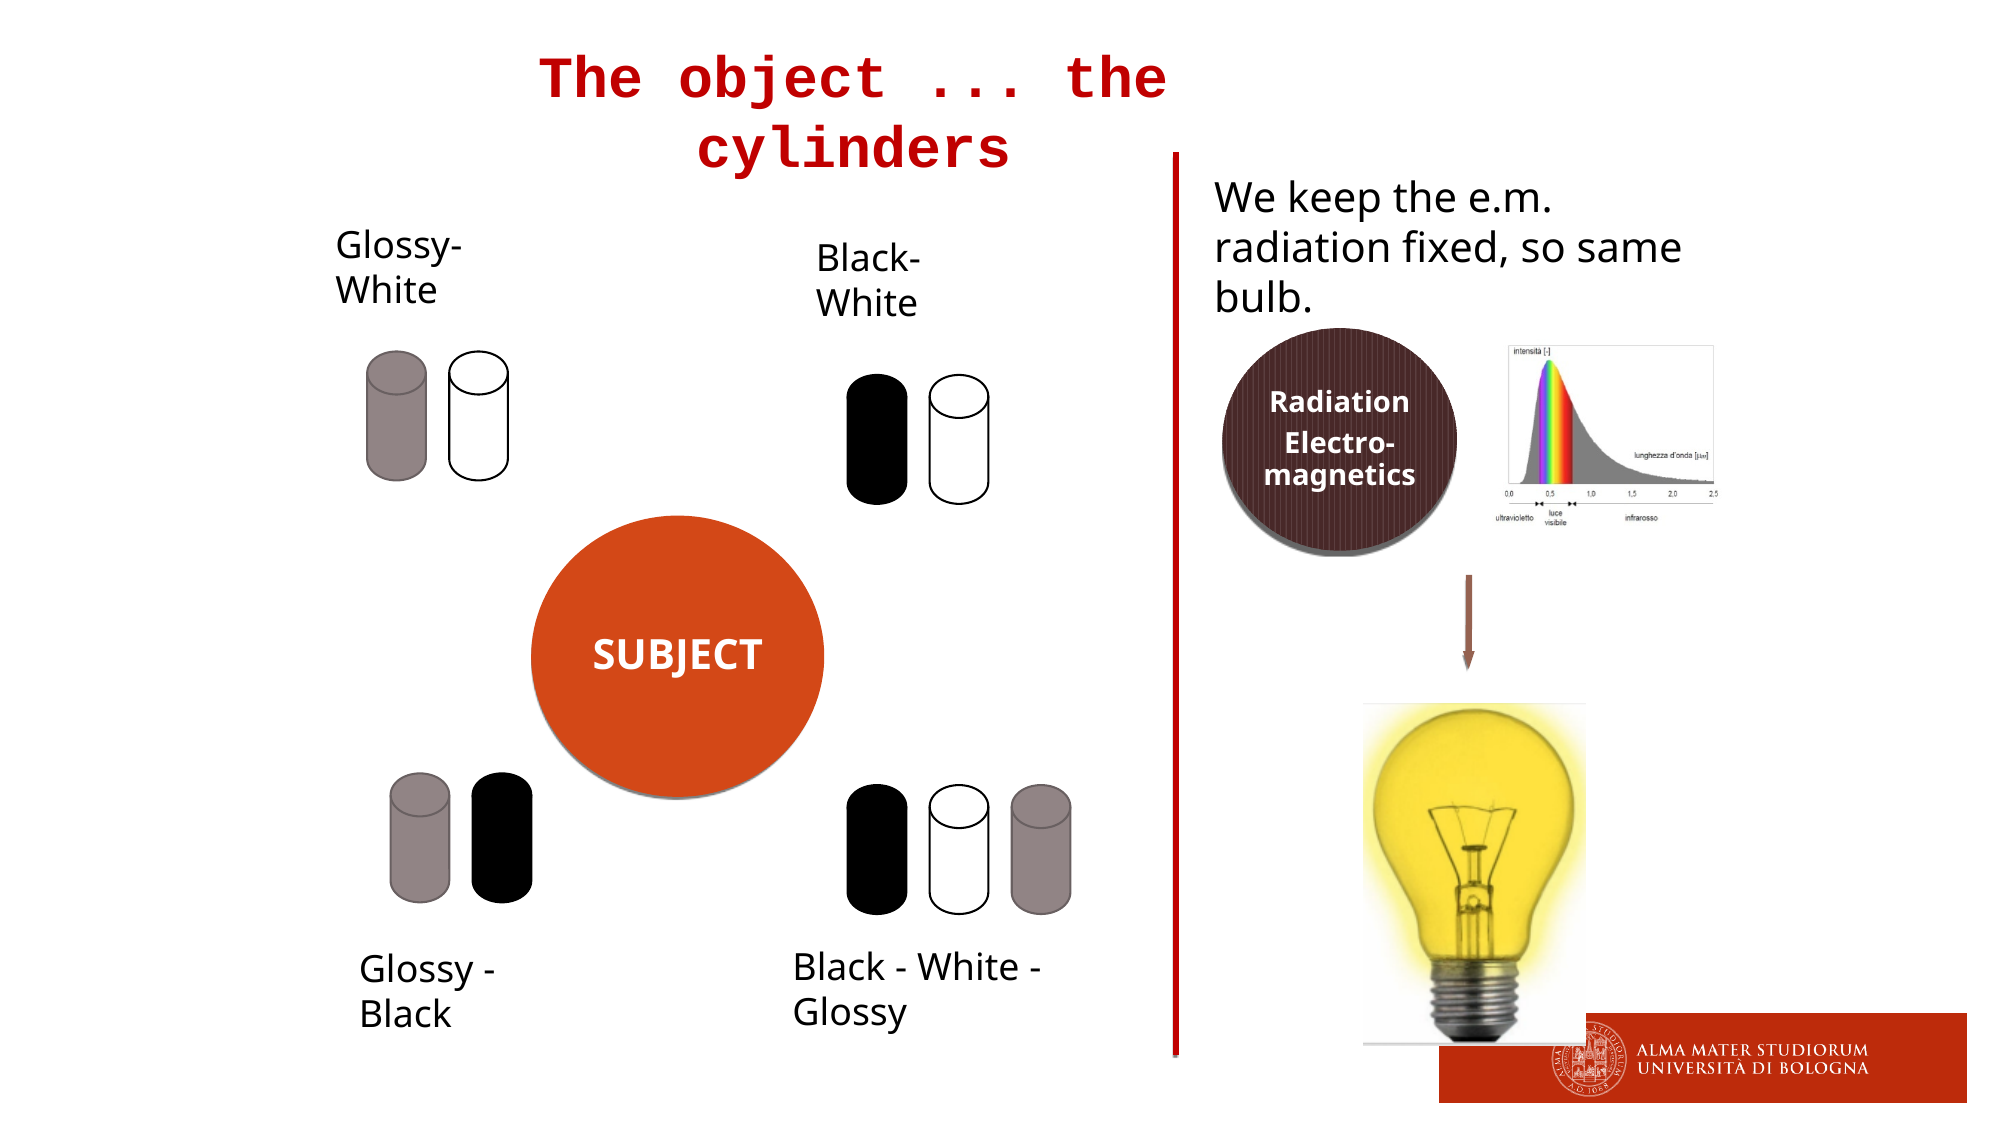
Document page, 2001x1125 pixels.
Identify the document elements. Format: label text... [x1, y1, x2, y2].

picture [1363, 703, 1586, 1046]
picture [1492, 339, 1722, 528]
text_box We keep the e.m. radiation fixed, so same bulb. [1199, 162, 1727, 280]
text_box [531, 515, 825, 797]
text_box [847, 785, 907, 914]
text_box The object ... the cylinders [437, 31, 1270, 118]
text_box Black- White [800, 226, 1036, 333]
text_box Black - White - Glossy [777, 935, 1141, 997]
text_box SUBJECT [574, 557, 781, 756]
text_box [1222, 328, 1457, 551]
text_box [929, 374, 989, 504]
text_box Radiation Electro-magnetics [1257, 361, 1423, 518]
text_box [1011, 785, 1071, 914]
text_box [367, 351, 426, 481]
text_box Glossy- White [320, 213, 555, 320]
text_box Glossy - Black [343, 937, 579, 999]
text_box [847, 374, 907, 504]
text_box [390, 773, 450, 903]
text_box [449, 351, 508, 481]
text_box [472, 773, 532, 903]
text_box [929, 785, 989, 914]
